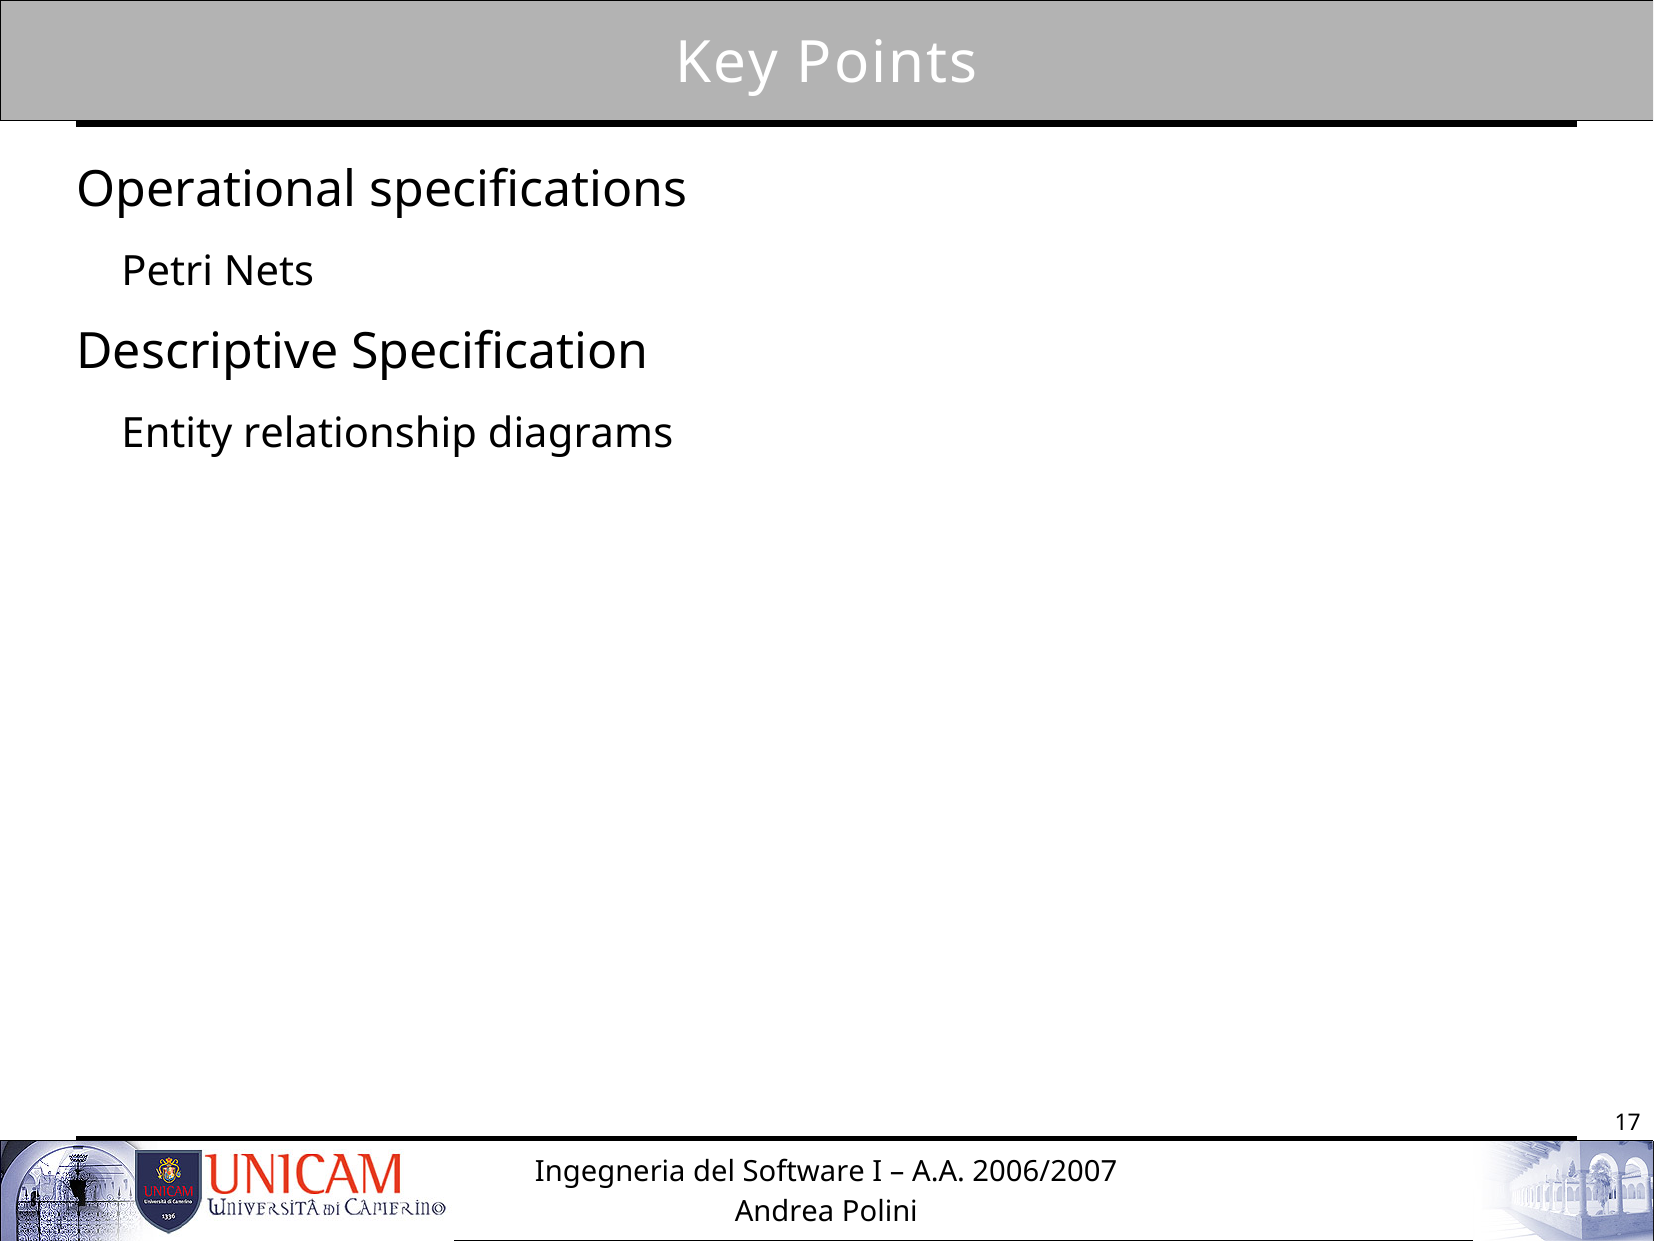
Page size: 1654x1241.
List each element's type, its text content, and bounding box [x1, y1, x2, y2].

list Operational specifications Petri Nets Descriptive Specification Entity relationship diagrams [76, 152, 1577, 656]
picture [0, 1141, 454, 1241]
picture [1473, 1141, 1654, 1241]
title Key Points [0, 0, 1653, 121]
